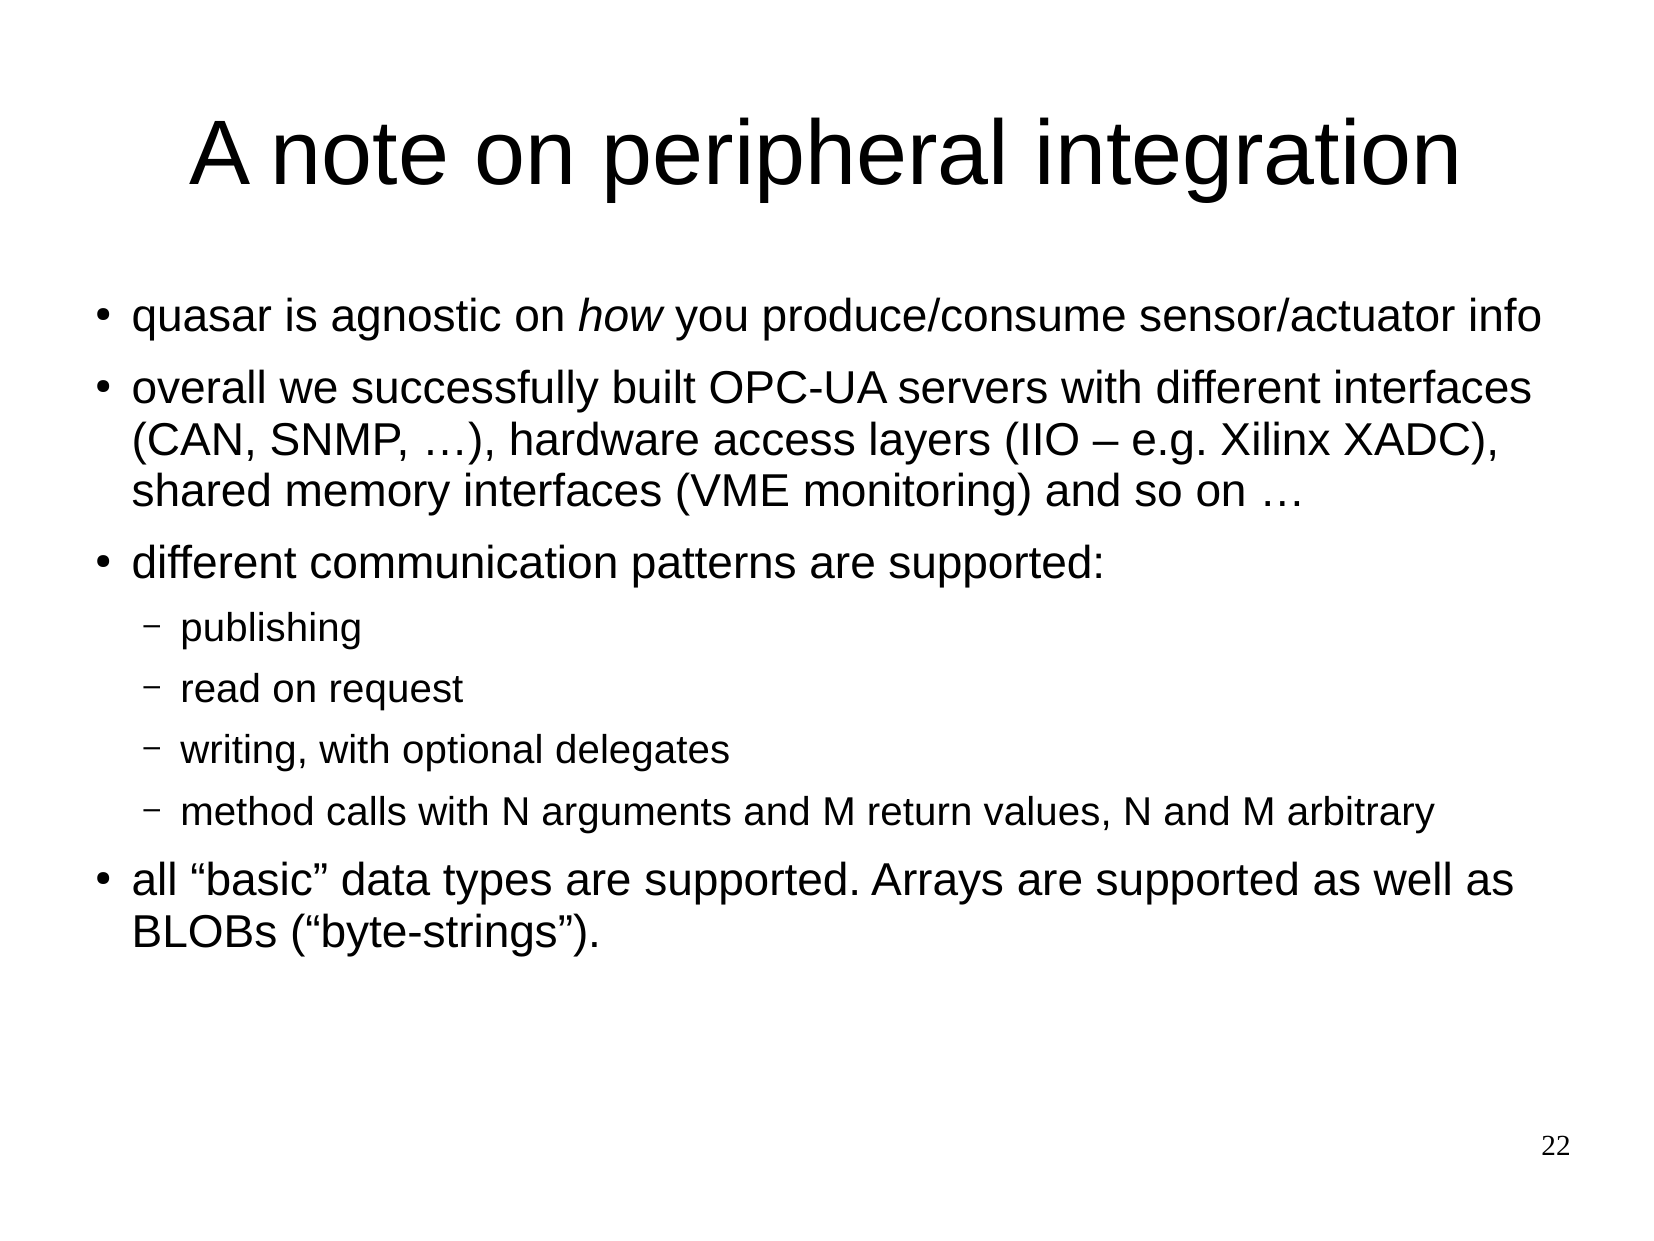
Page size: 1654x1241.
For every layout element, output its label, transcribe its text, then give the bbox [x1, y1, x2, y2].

list quasar is agnostic on how you produce/consume sensor/actuator info overall we successfully built OPC-UA servers with different interfaces (CAN, SNMP, …), hardware access layers (IIO – e.g. Xilinx XADC), shared memory interfaces (VME monitoring) and so on … different communication patterns are supported: publishing read on request writing, with optional delegates method calls with N arguments and M return values, N and M arbitrary all “basic” data types are supported. Arrays are supported as well as BLOBs (“byte-strings”). [82, 290, 1571, 1010]
title A note on peripheral integration [82, 49, 1571, 257]
